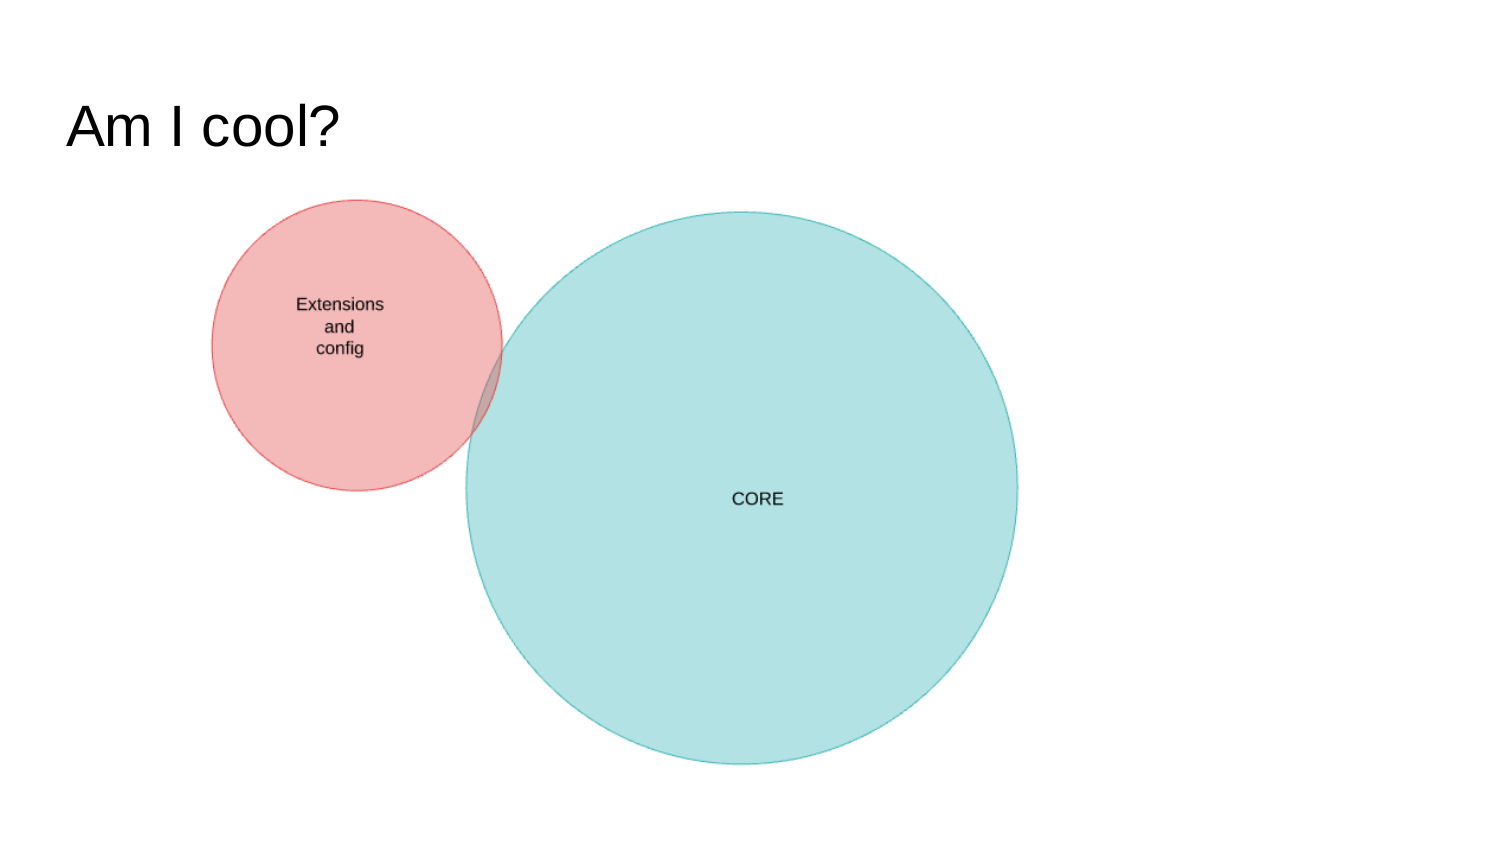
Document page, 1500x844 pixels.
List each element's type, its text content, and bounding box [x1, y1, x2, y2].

title Am I cool? [51, 72, 1449, 167]
picture [187, 176, 1124, 774]
